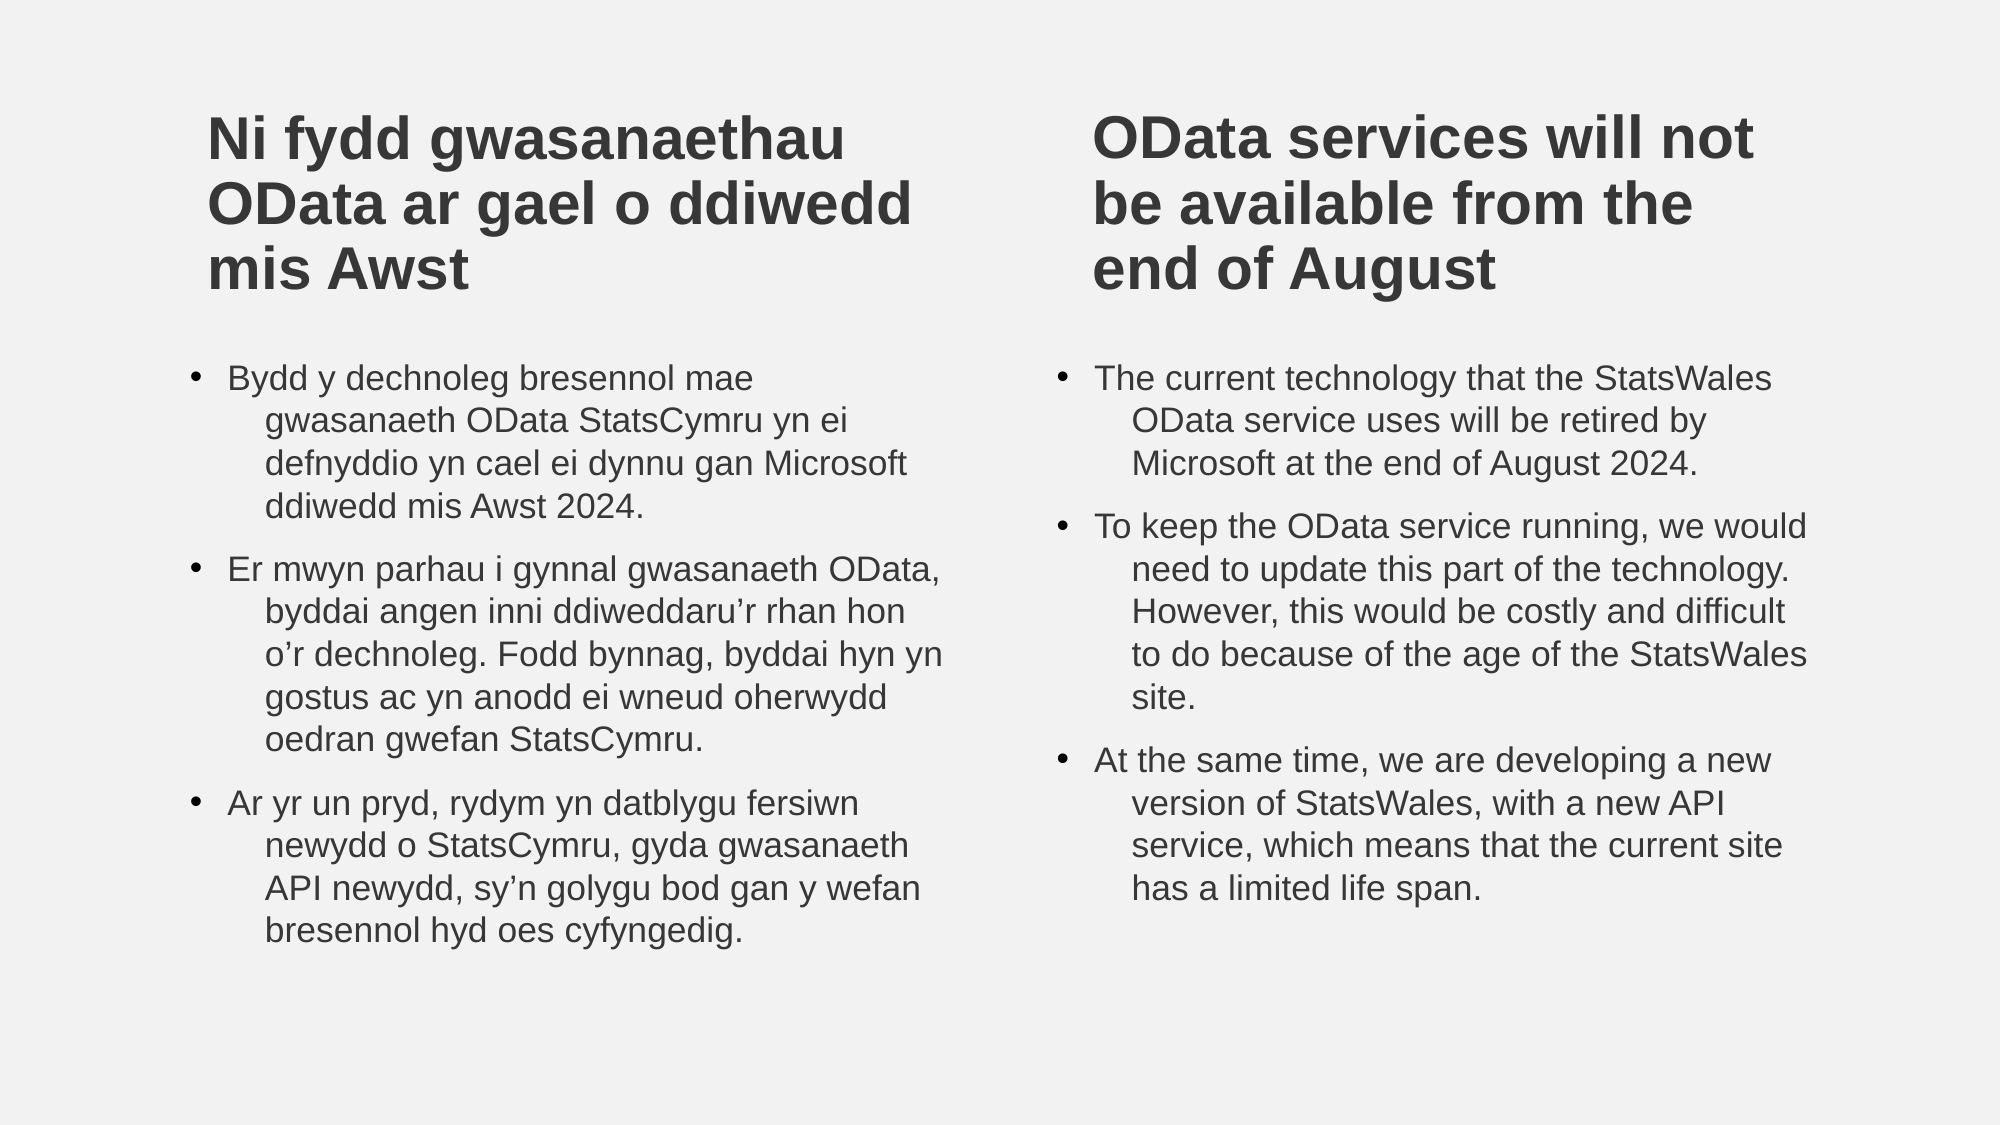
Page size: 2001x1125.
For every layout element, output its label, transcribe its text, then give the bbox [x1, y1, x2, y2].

text_box Ni fydd gwasanaethau OData ar gael o ddiwedd mis Awst [192, 82, 982, 311]
list Bydd y dechnoleg bresennol mae gwasanaeth OData StatsCymru yn ei defnyddio yn cael ei dynnu gan Microsoft ddiwedd mis Awst 2024. Er mwyn parhau i gynnal gwasanaeth OData, byddai angen inni ddiweddaru’r rhan hon o’r dechnoleg. Fodd bynnag, byddai hyn yn gostus ac yn anodd ei wneud oherwydd oedran gwefan StatsCymru. Ar yr un pryd, rydym yn datblygu fersiwn newydd o StatsCymru, gyda gwasanaeth API newydd, sy’n golygu bod gan y wefan bresennol hyd oes cyfyngedig. [174, 347, 964, 965]
title OData services will not be available from the end of August [1077, 95, 1831, 311]
list The current technology that the StatsWales OData service uses will be retired by Microsoft at the end of August 2024. To keep the OData service running, we would need to update this part of the technology. However, this would be costly and difficult to do because of the age of the StatsWales site. At the same time, we are developing a new version of StatsWales, with a new API service, which means that the current site has a limited life span. [1041, 347, 1831, 965]
